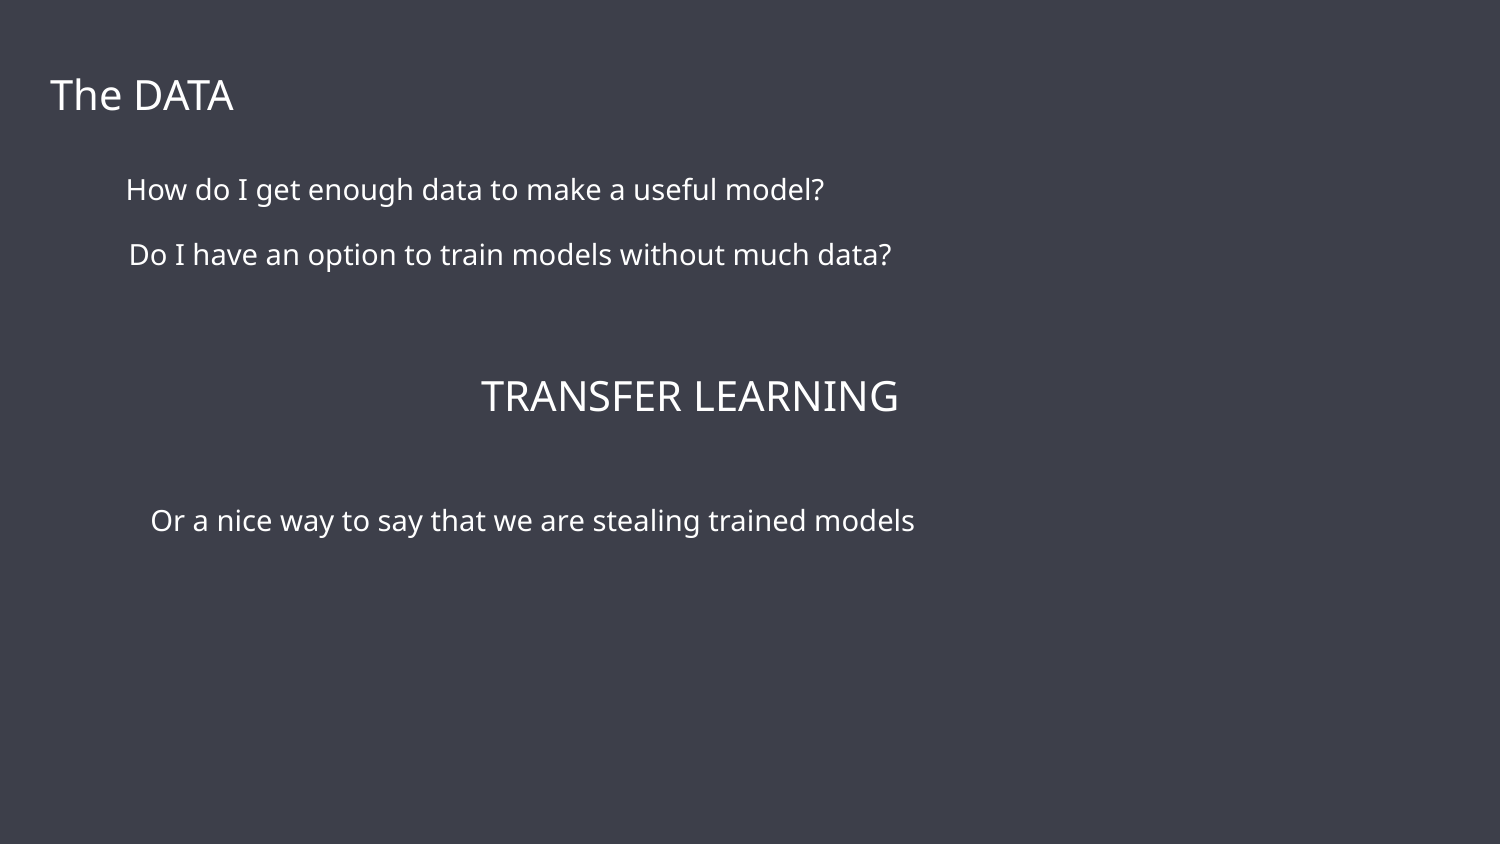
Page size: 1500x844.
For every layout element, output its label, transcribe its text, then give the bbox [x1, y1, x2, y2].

text_box TRANSFER LEARNING [439, 355, 941, 441]
text_box Do I have an option to train models without much data? [113, 221, 1268, 287]
text_box The DATA [35, 53, 316, 140]
text_box How do I get enough data to make a useful model? [110, 155, 1115, 222]
text_box Or a nice way to say that we are stealing trained models [135, 487, 1290, 553]
